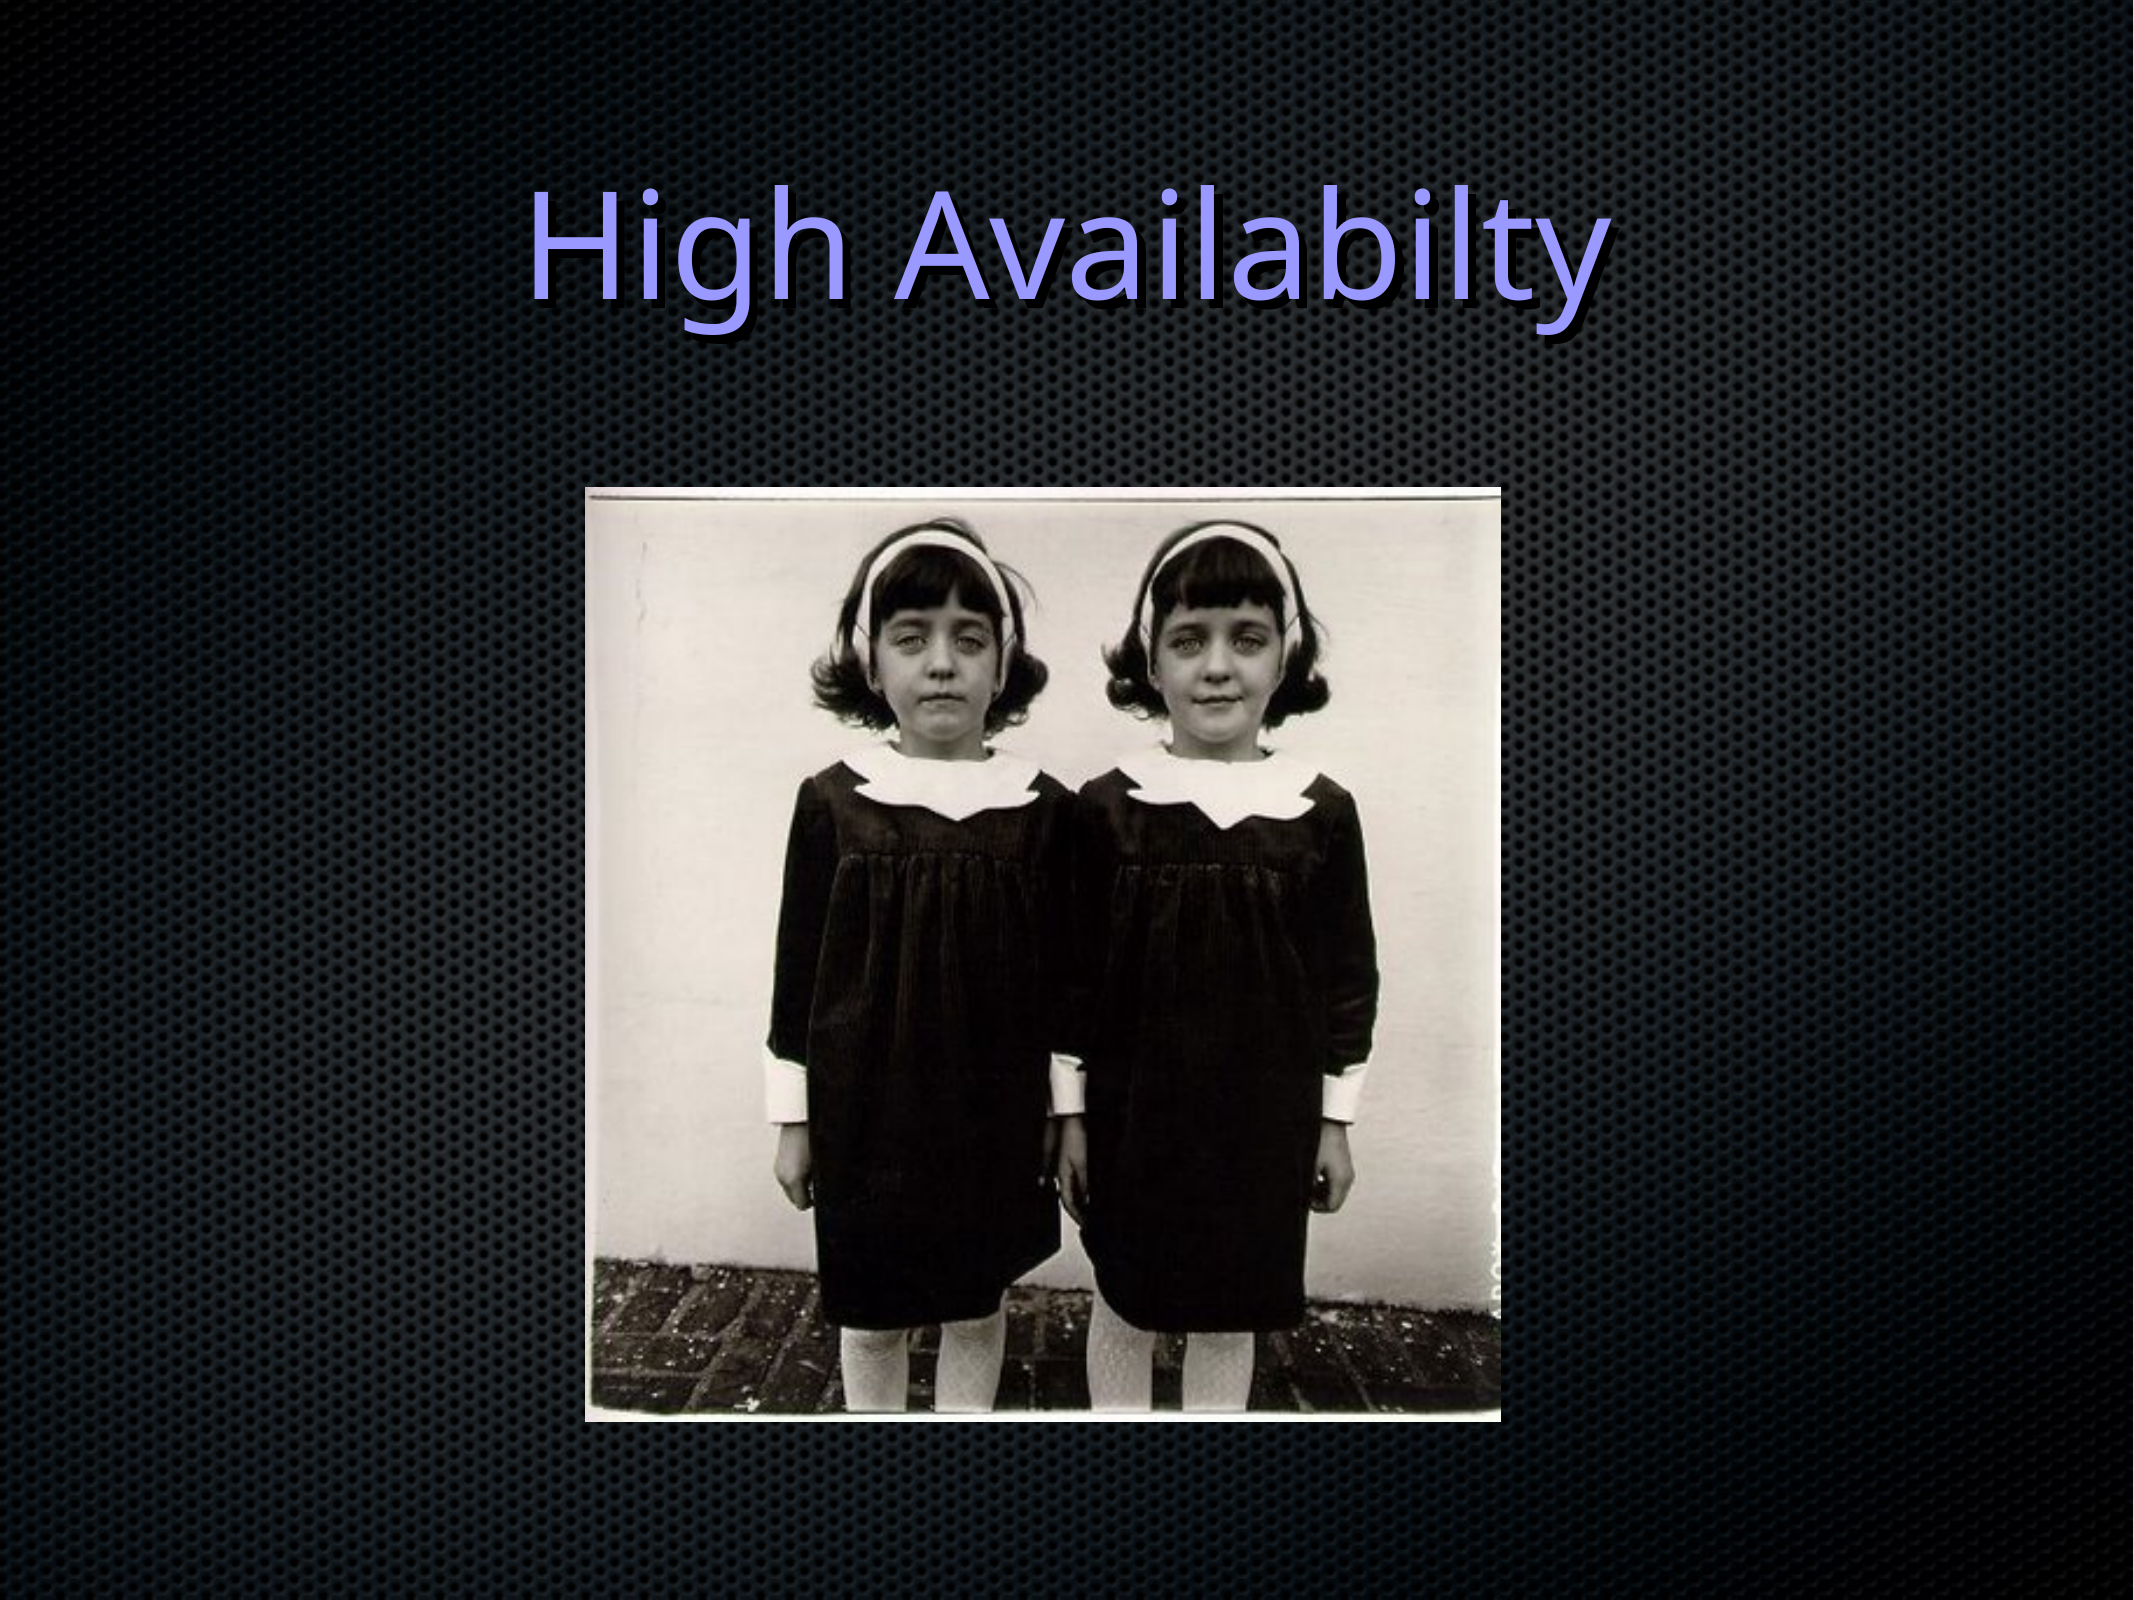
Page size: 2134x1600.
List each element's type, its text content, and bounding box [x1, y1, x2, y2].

picture [0, 0, 2134, 1600]
title High Availabilty [129, 49, 2005, 435]
